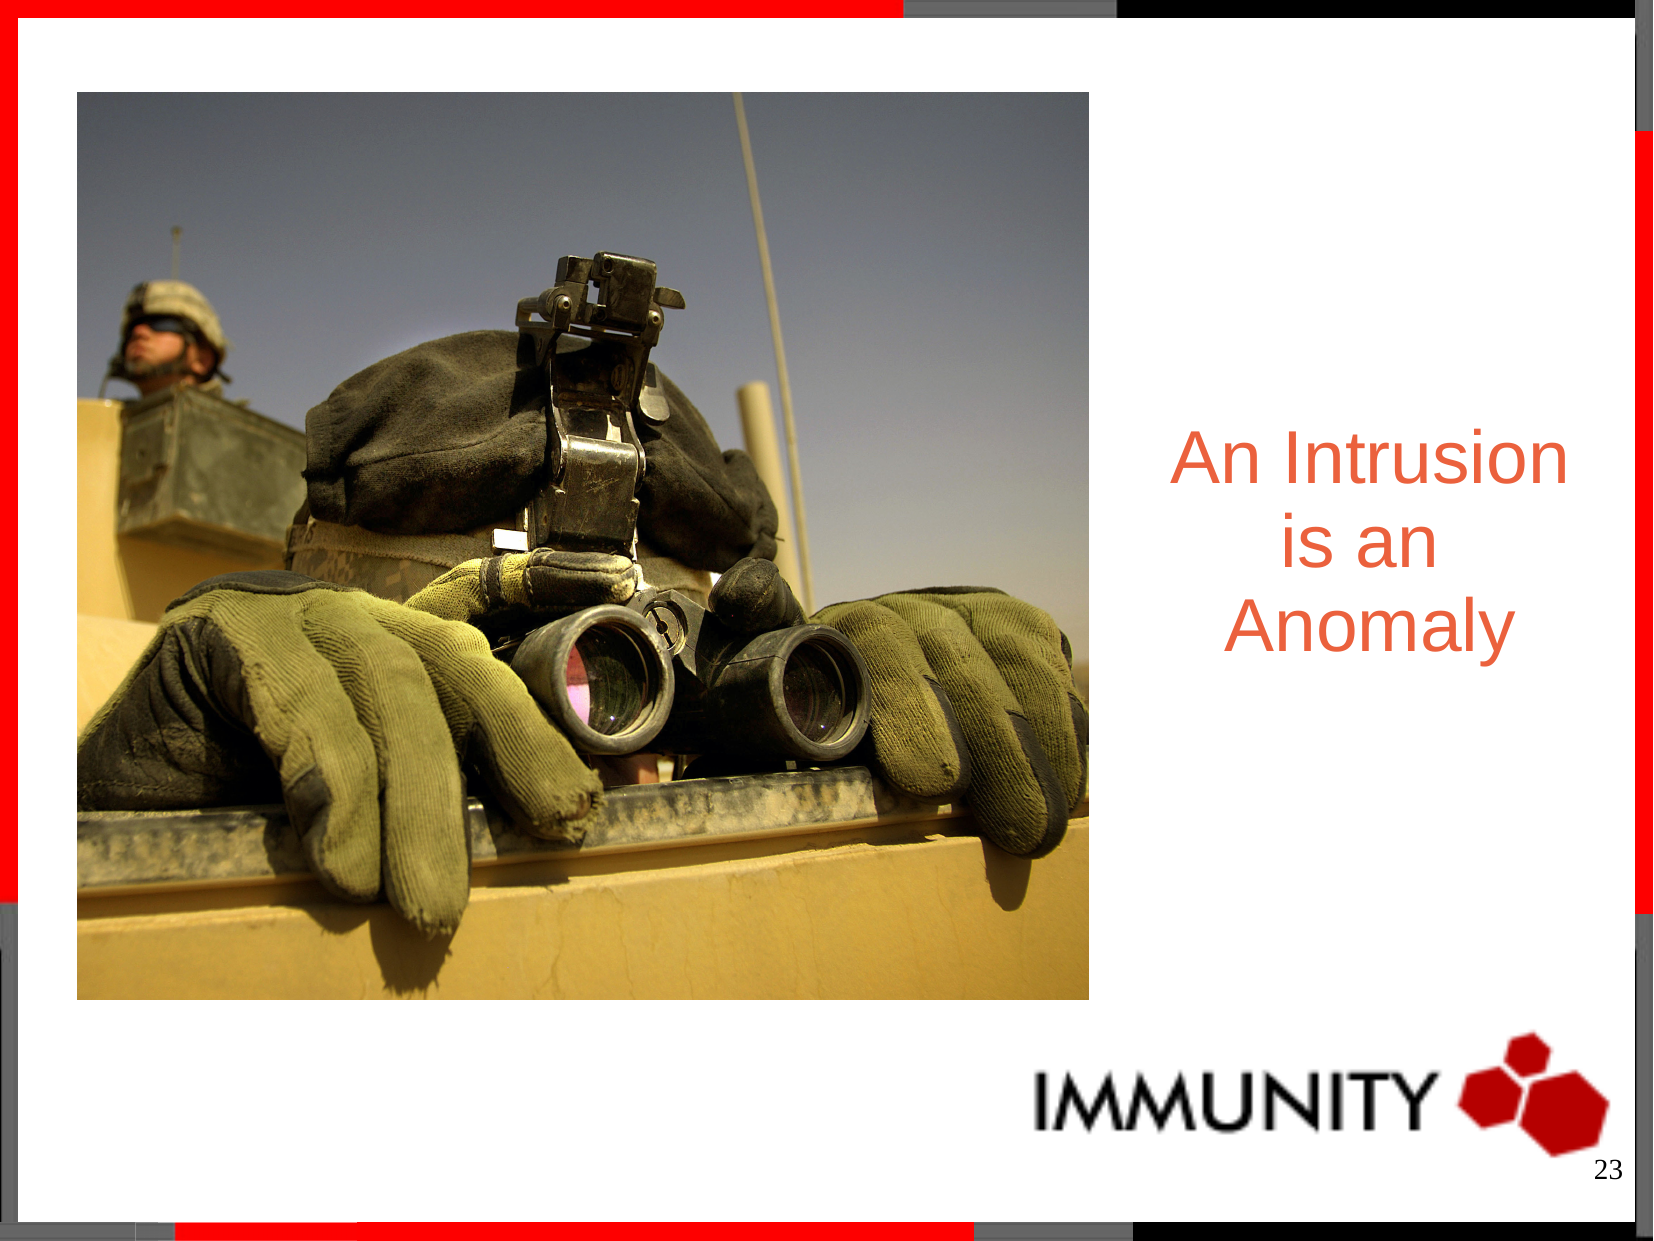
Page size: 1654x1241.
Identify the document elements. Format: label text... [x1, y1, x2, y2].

picture [0, 0, 1653, 1241]
title An Intrusion is an Anomaly [1154, 297, 1587, 786]
